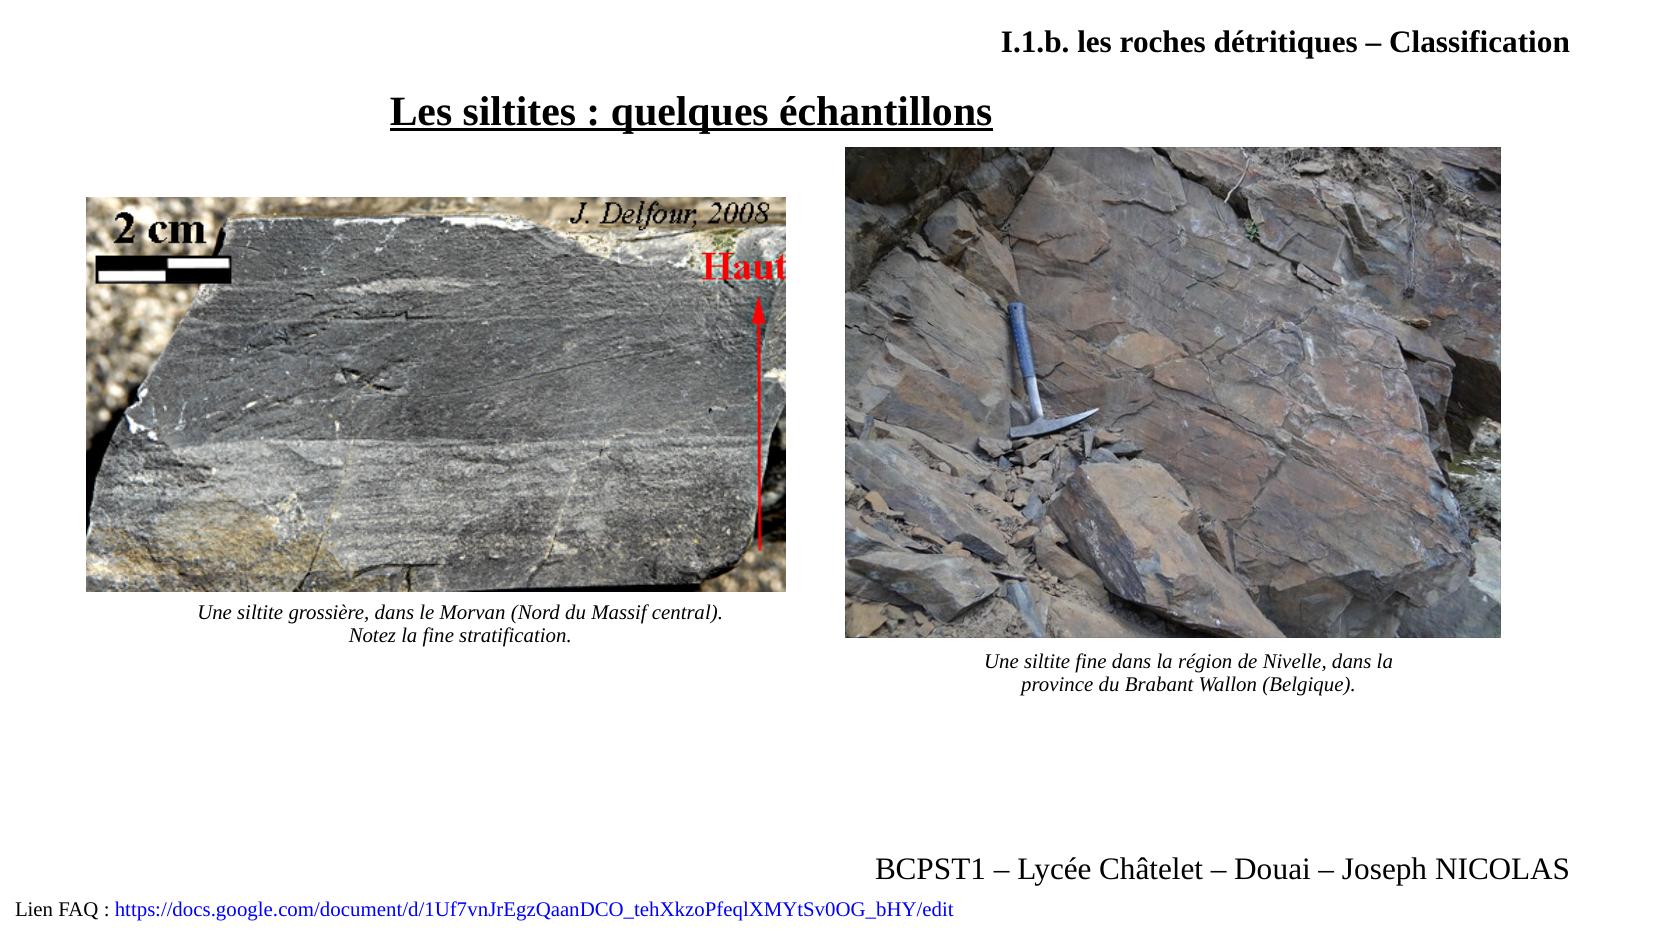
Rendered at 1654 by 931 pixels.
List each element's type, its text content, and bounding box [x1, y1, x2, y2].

text_box Une siltite grossière, dans le Morvan (Nord du Massif central). Notez la fine stratification. [192, 600, 729, 715]
picture [86, 197, 786, 592]
text_box I.1.b. les roches détritiques – Classification [637, 5, 1572, 78]
text_box BCPST1 – Lycée Châtelet – Douai – Joseph NICOLAS [637, 832, 1571, 905]
text_box Une siltite fine dans la région de Nivelle, dans la province du Brabant Wallon (Belgique). [958, 650, 1420, 766]
picture [845, 147, 1501, 639]
text_box Lien FAQ : https://docs.google.com/document/d/1Uf7vnJrEgzQaanDCO_tehXkzoPfeqlXMYtSv0OG_bHY/edit [0, 897, 993, 931]
text_box Les siltites : quelques échantillons [94, 88, 1595, 157]
